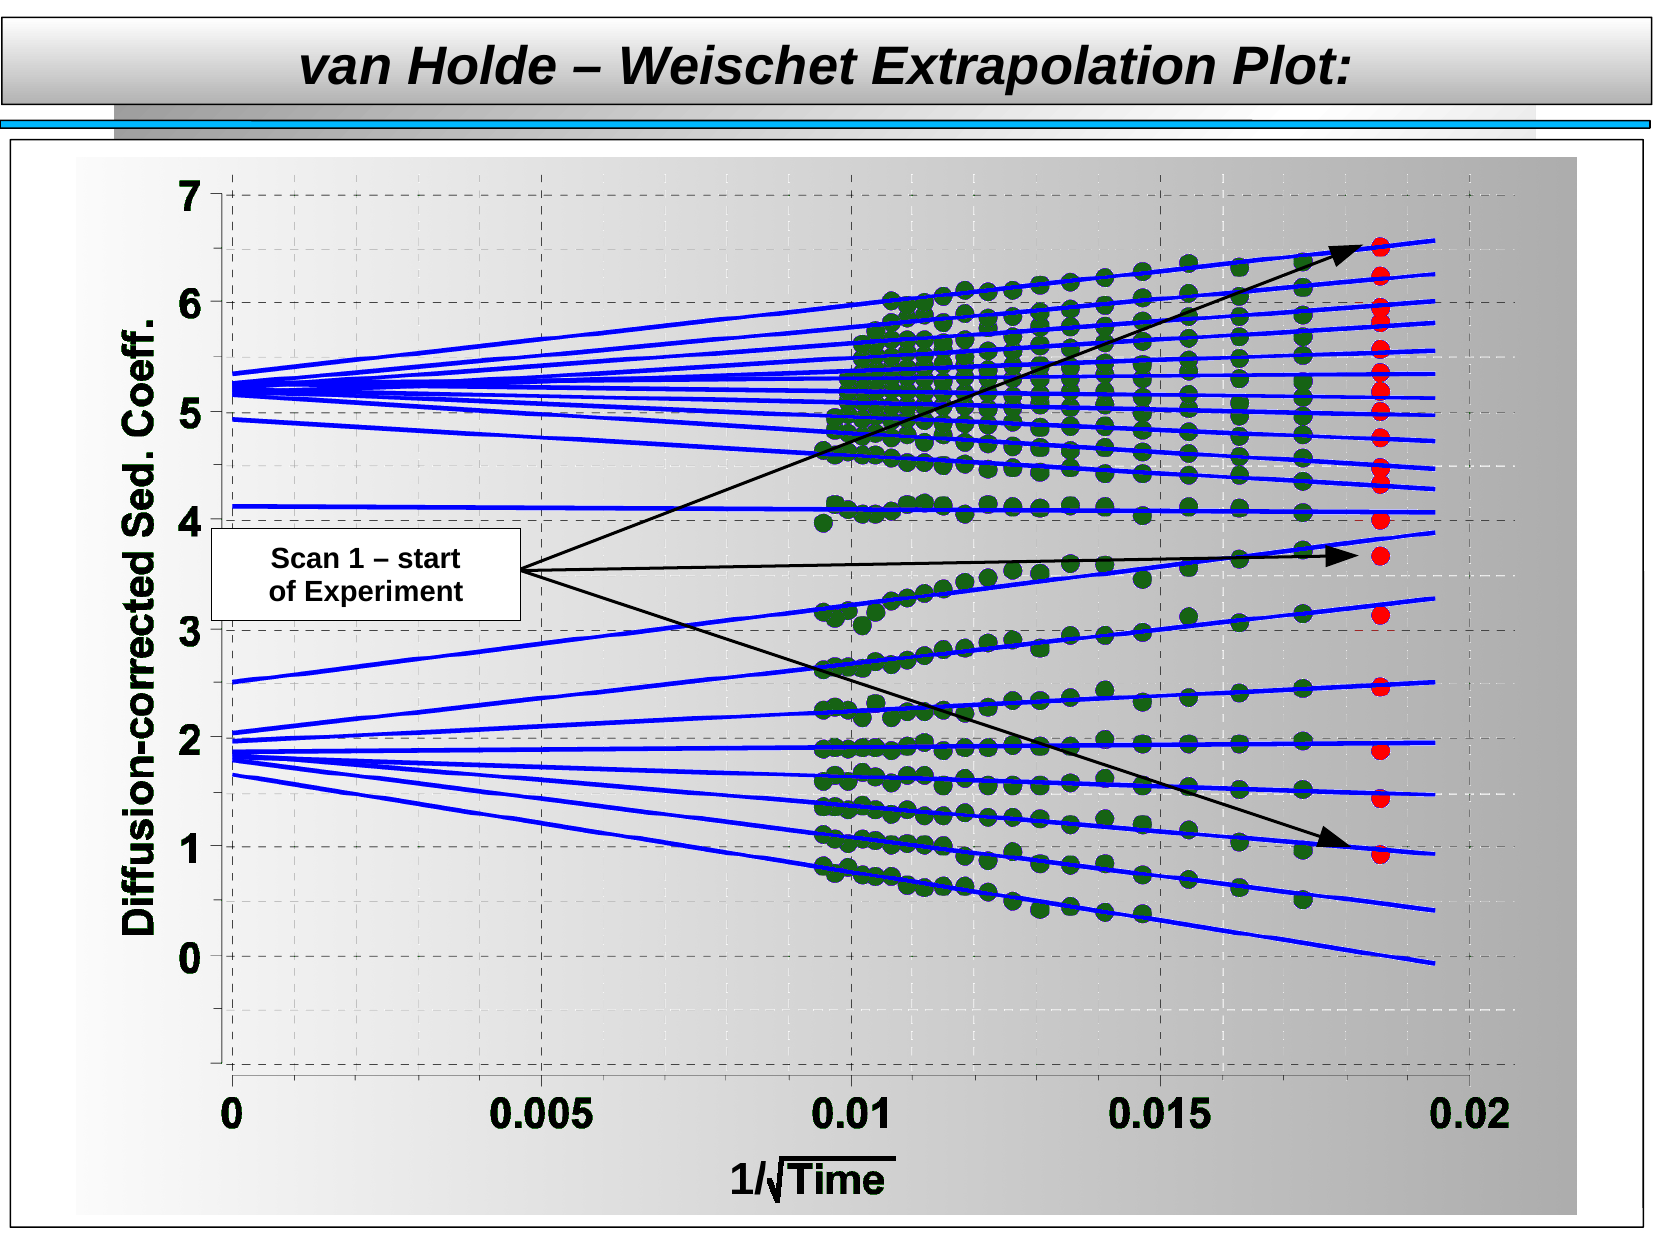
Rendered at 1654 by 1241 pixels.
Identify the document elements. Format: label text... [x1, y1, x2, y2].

picture [76, 157, 1577, 1216]
text_box [0, 120, 1651, 129]
text_box [10, 139, 1644, 1228]
text_box Scan 1 – start of Experiment [211, 528, 521, 621]
text_box van Holde – Weischet Extrapolation Plot: [1, 17, 1652, 105]
